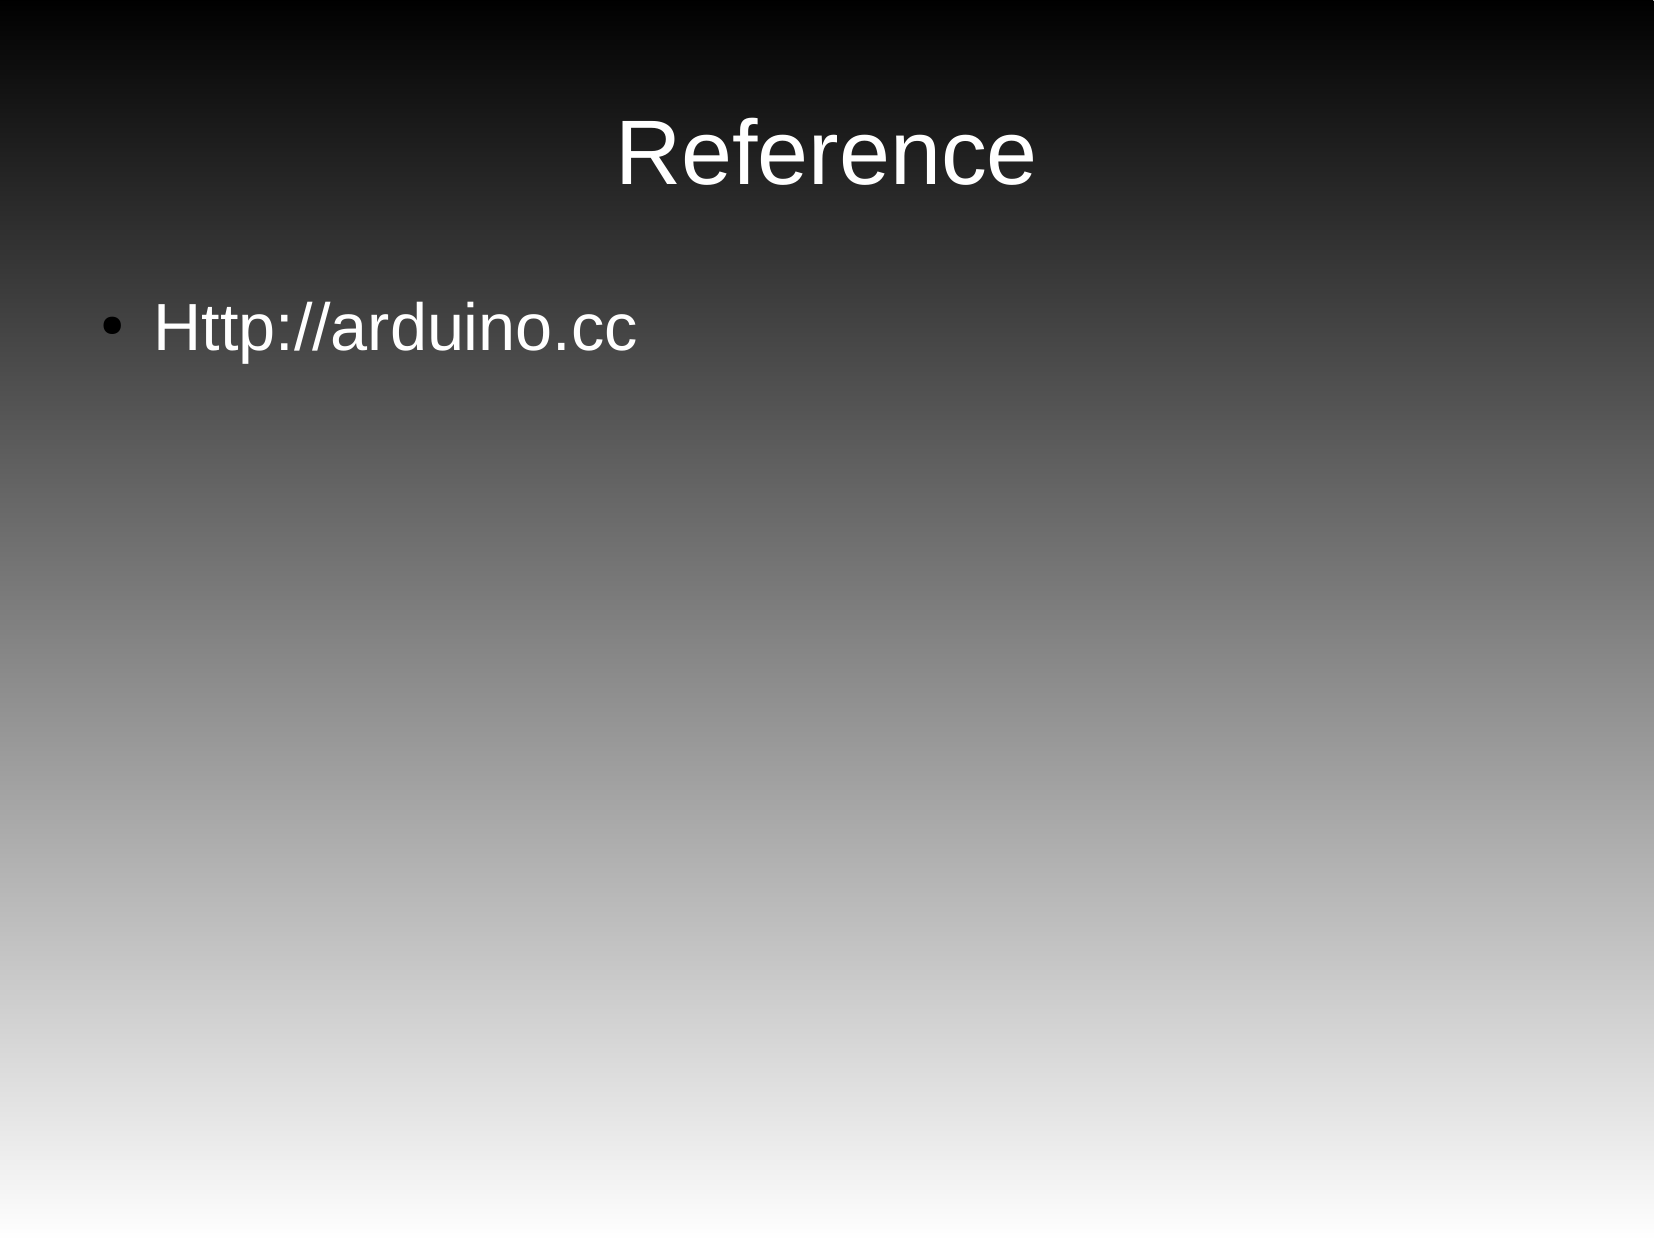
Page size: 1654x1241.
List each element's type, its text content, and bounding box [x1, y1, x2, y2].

title Reference [82, 49, 1571, 257]
list Http://arduino.cc [82, 290, 1571, 1094]
